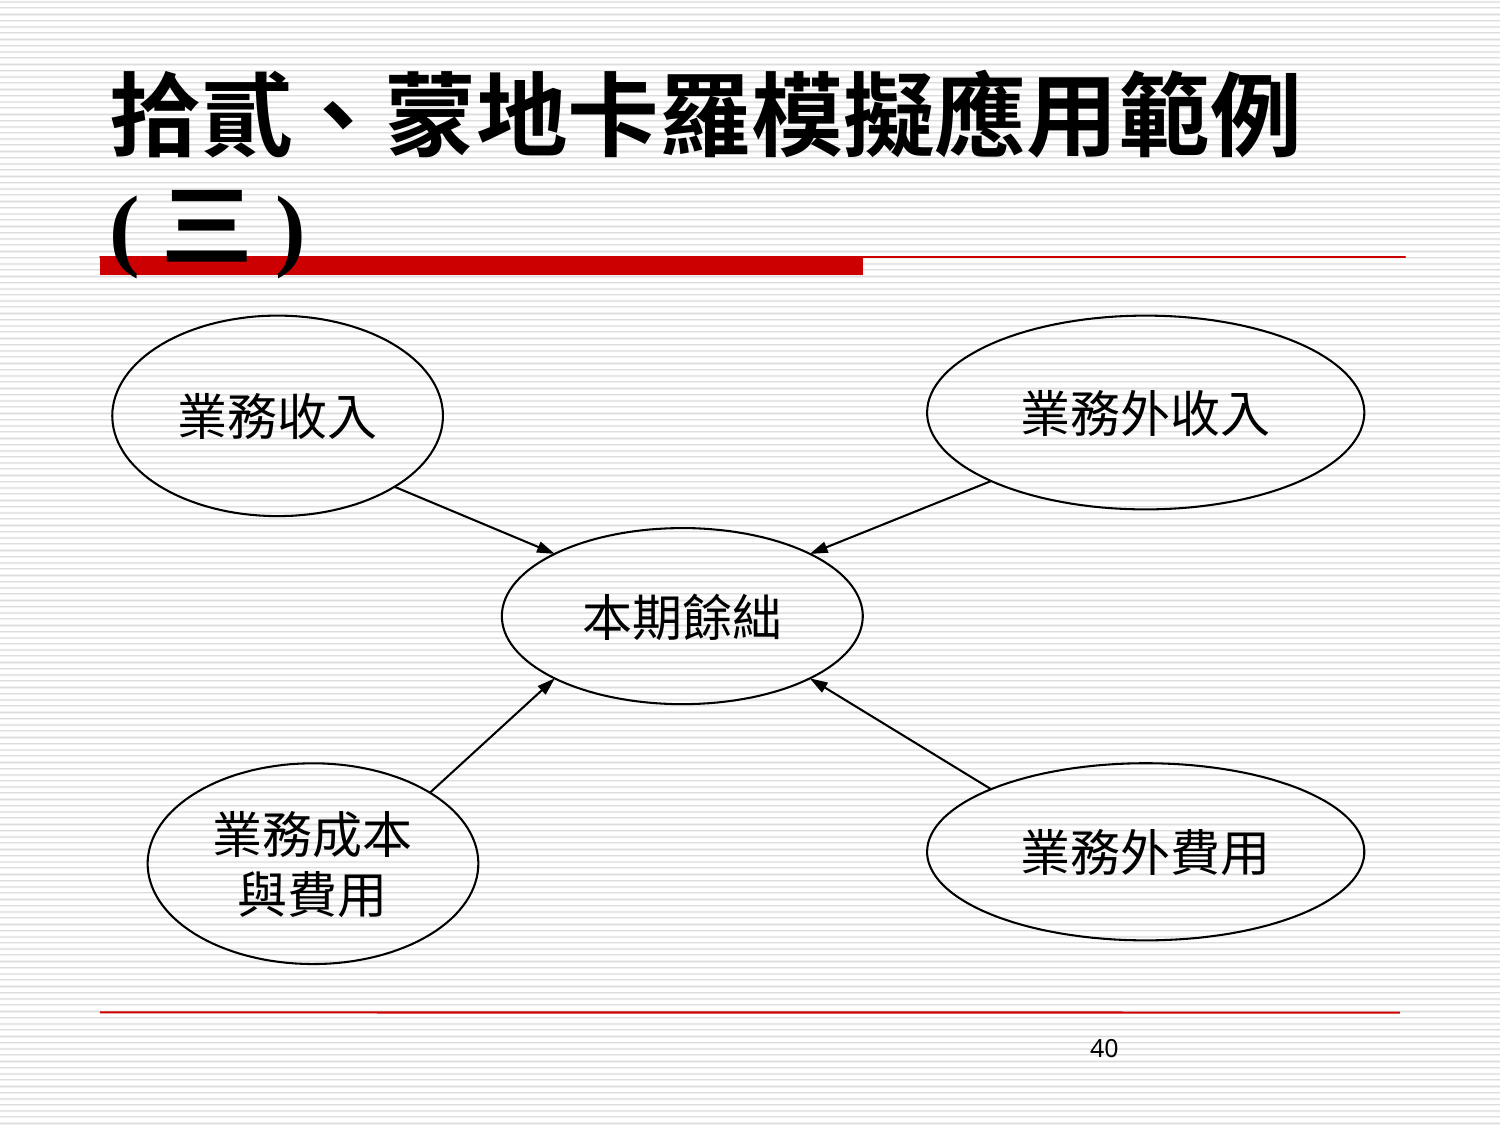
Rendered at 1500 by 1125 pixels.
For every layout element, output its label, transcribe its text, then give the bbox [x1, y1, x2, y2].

text_box [1074, 1024, 1400, 1103]
text_box 業務外收入 [927, 315, 1365, 510]
text_box 業務收入 [112, 315, 443, 517]
text_box 本期餘絀 [501, 528, 863, 705]
title 拾貳、蒙地卡羅模擬應用範例(三) [94, 50, 1461, 221]
text_box 業務外費用 [927, 763, 1365, 941]
text_box 業務成本與費用 [147, 763, 479, 965]
